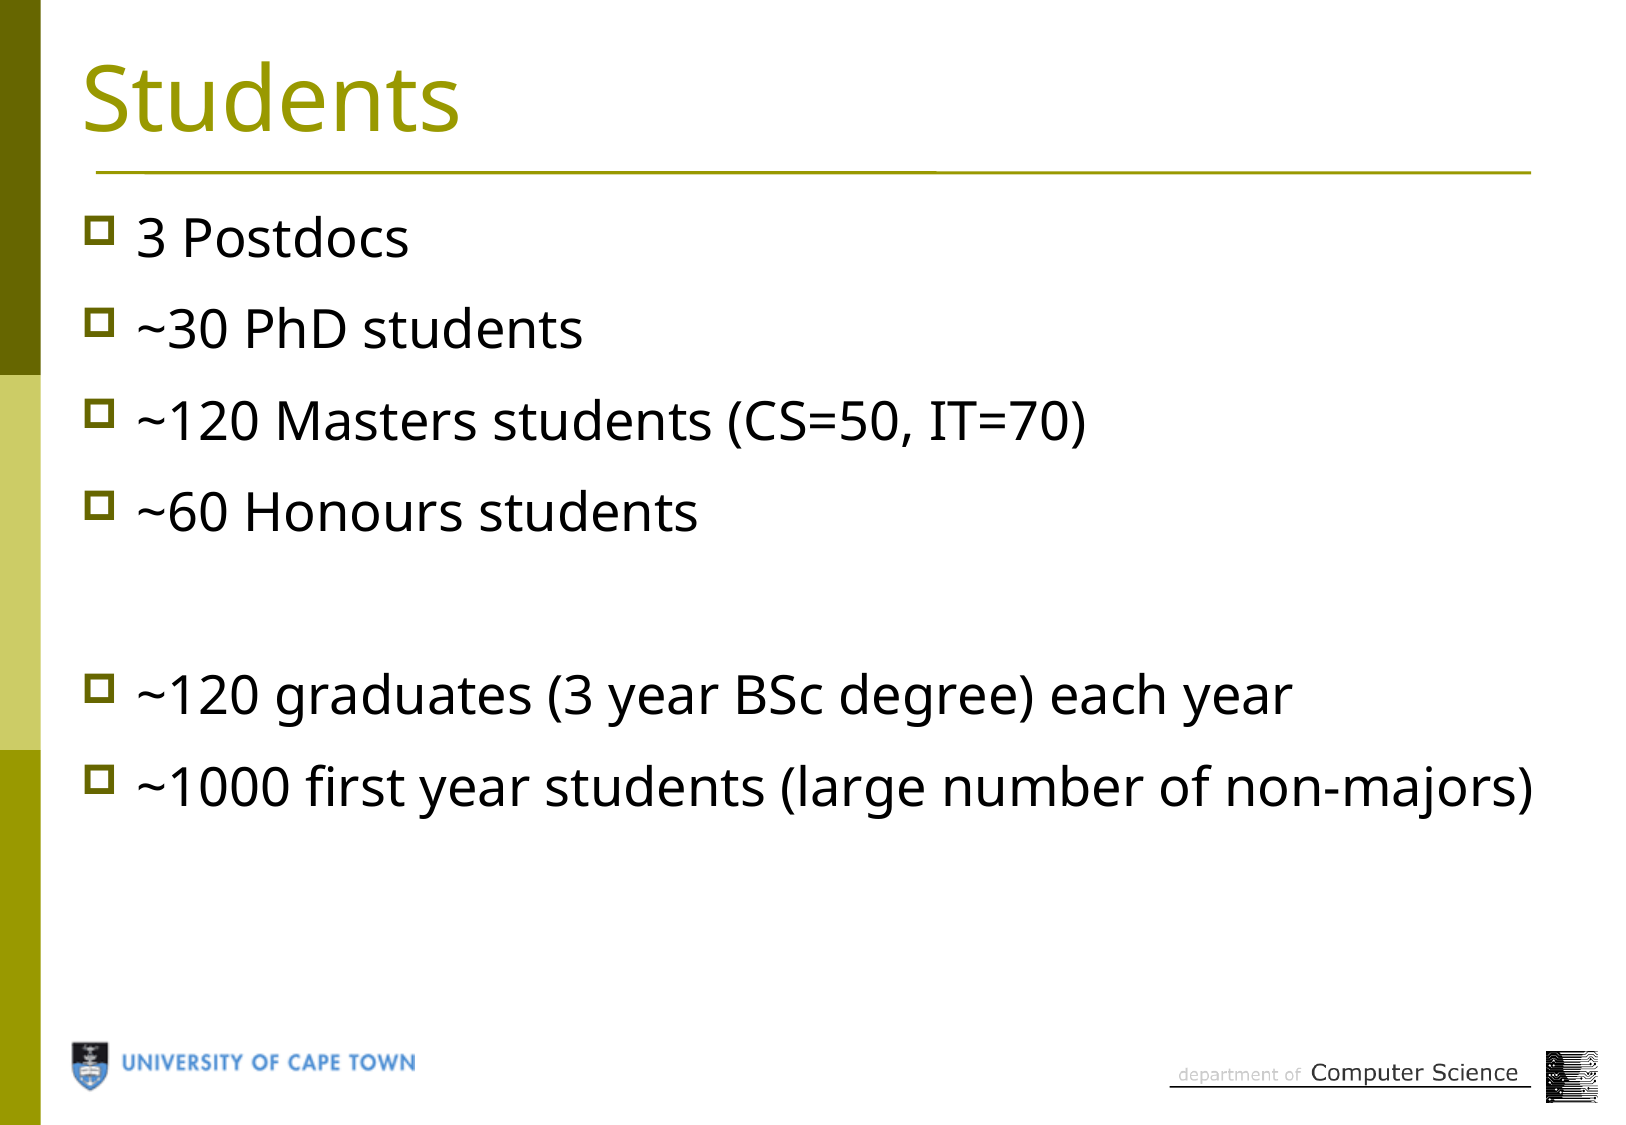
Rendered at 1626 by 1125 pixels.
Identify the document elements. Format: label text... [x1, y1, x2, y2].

picture [1546, 1051, 1598, 1103]
picture [61, 1024, 415, 1103]
picture [1169, 1043, 1532, 1091]
list 3 Postdocs ~30 PhD students ~120 Masters students (CS=50, IT=70) ~60 Honours students ~120 graduates (3 year BSc degree) each year ~1000 first year students (large number of non-majors) [81, 196, 1543, 1005]
title Students [81, 29, 1543, 172]
